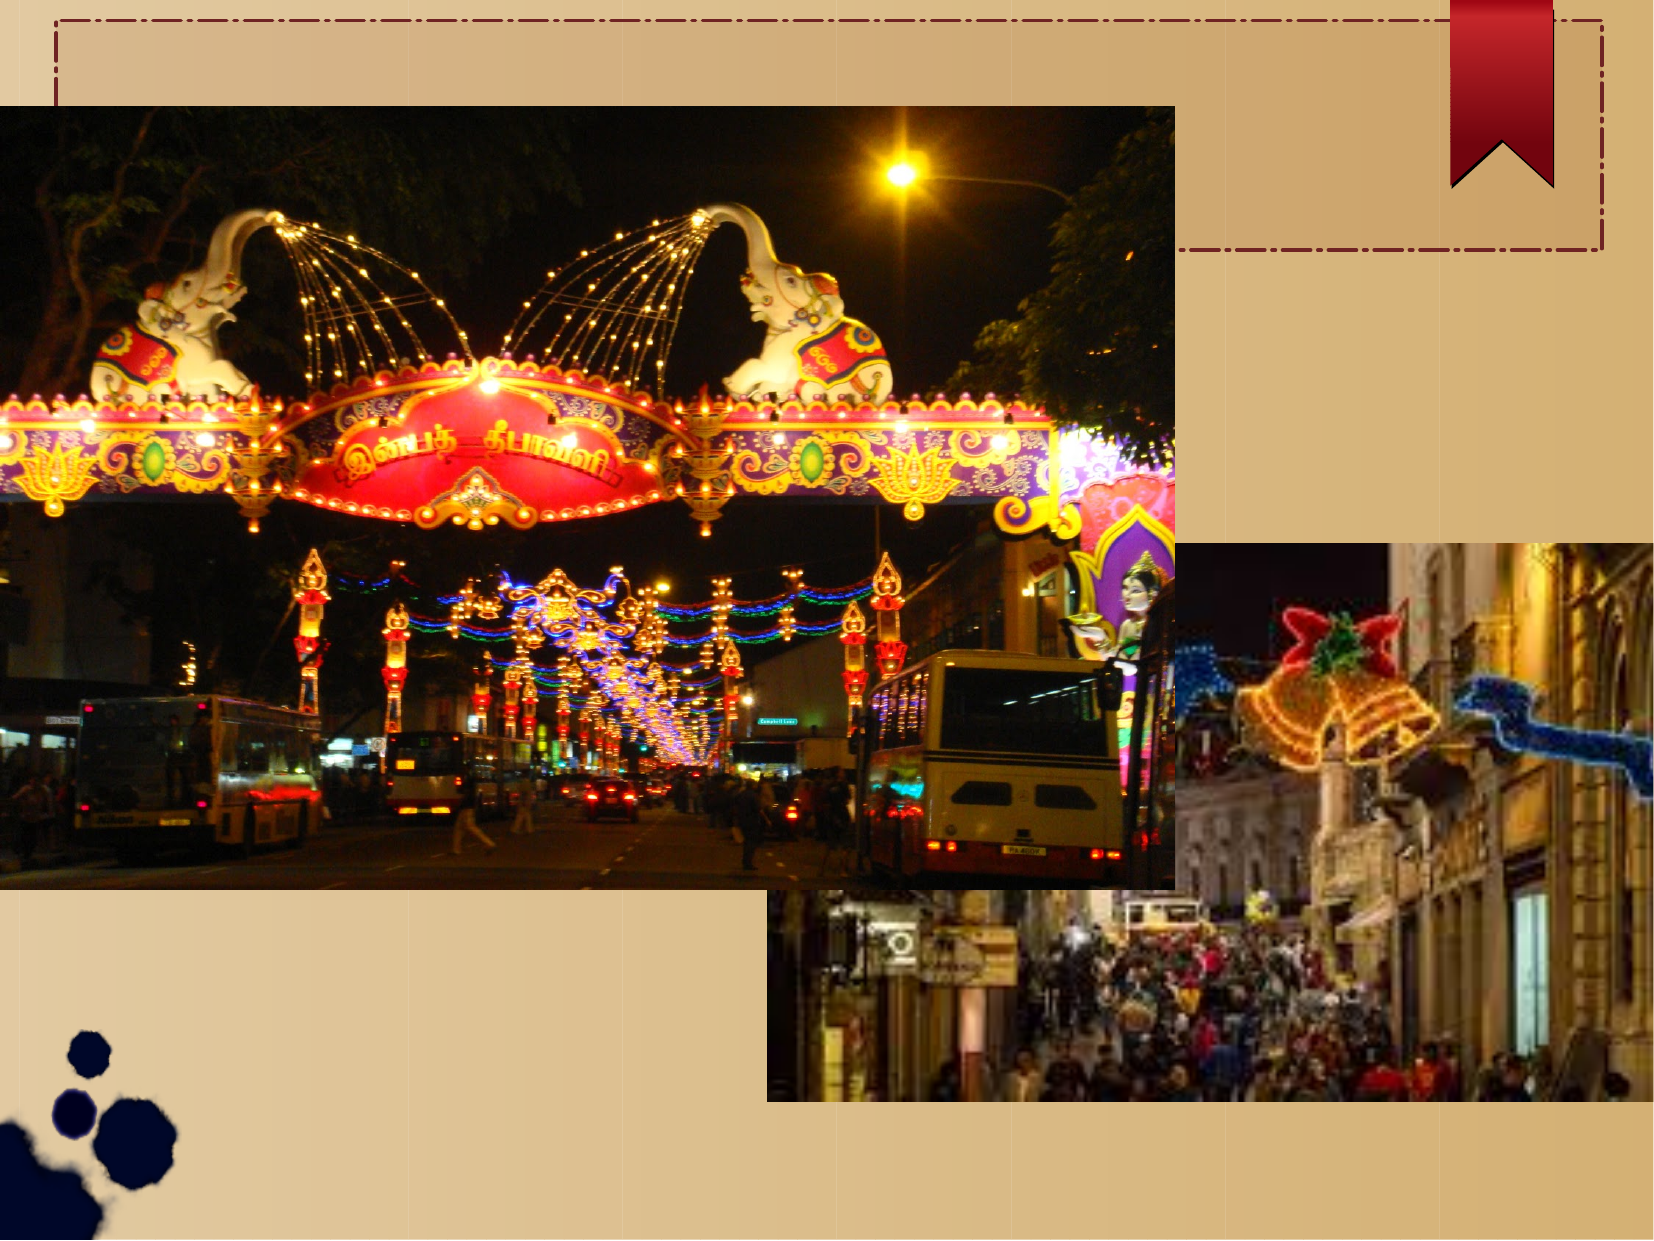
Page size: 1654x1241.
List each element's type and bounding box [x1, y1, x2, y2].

picture [0, 106, 1654, 1102]
